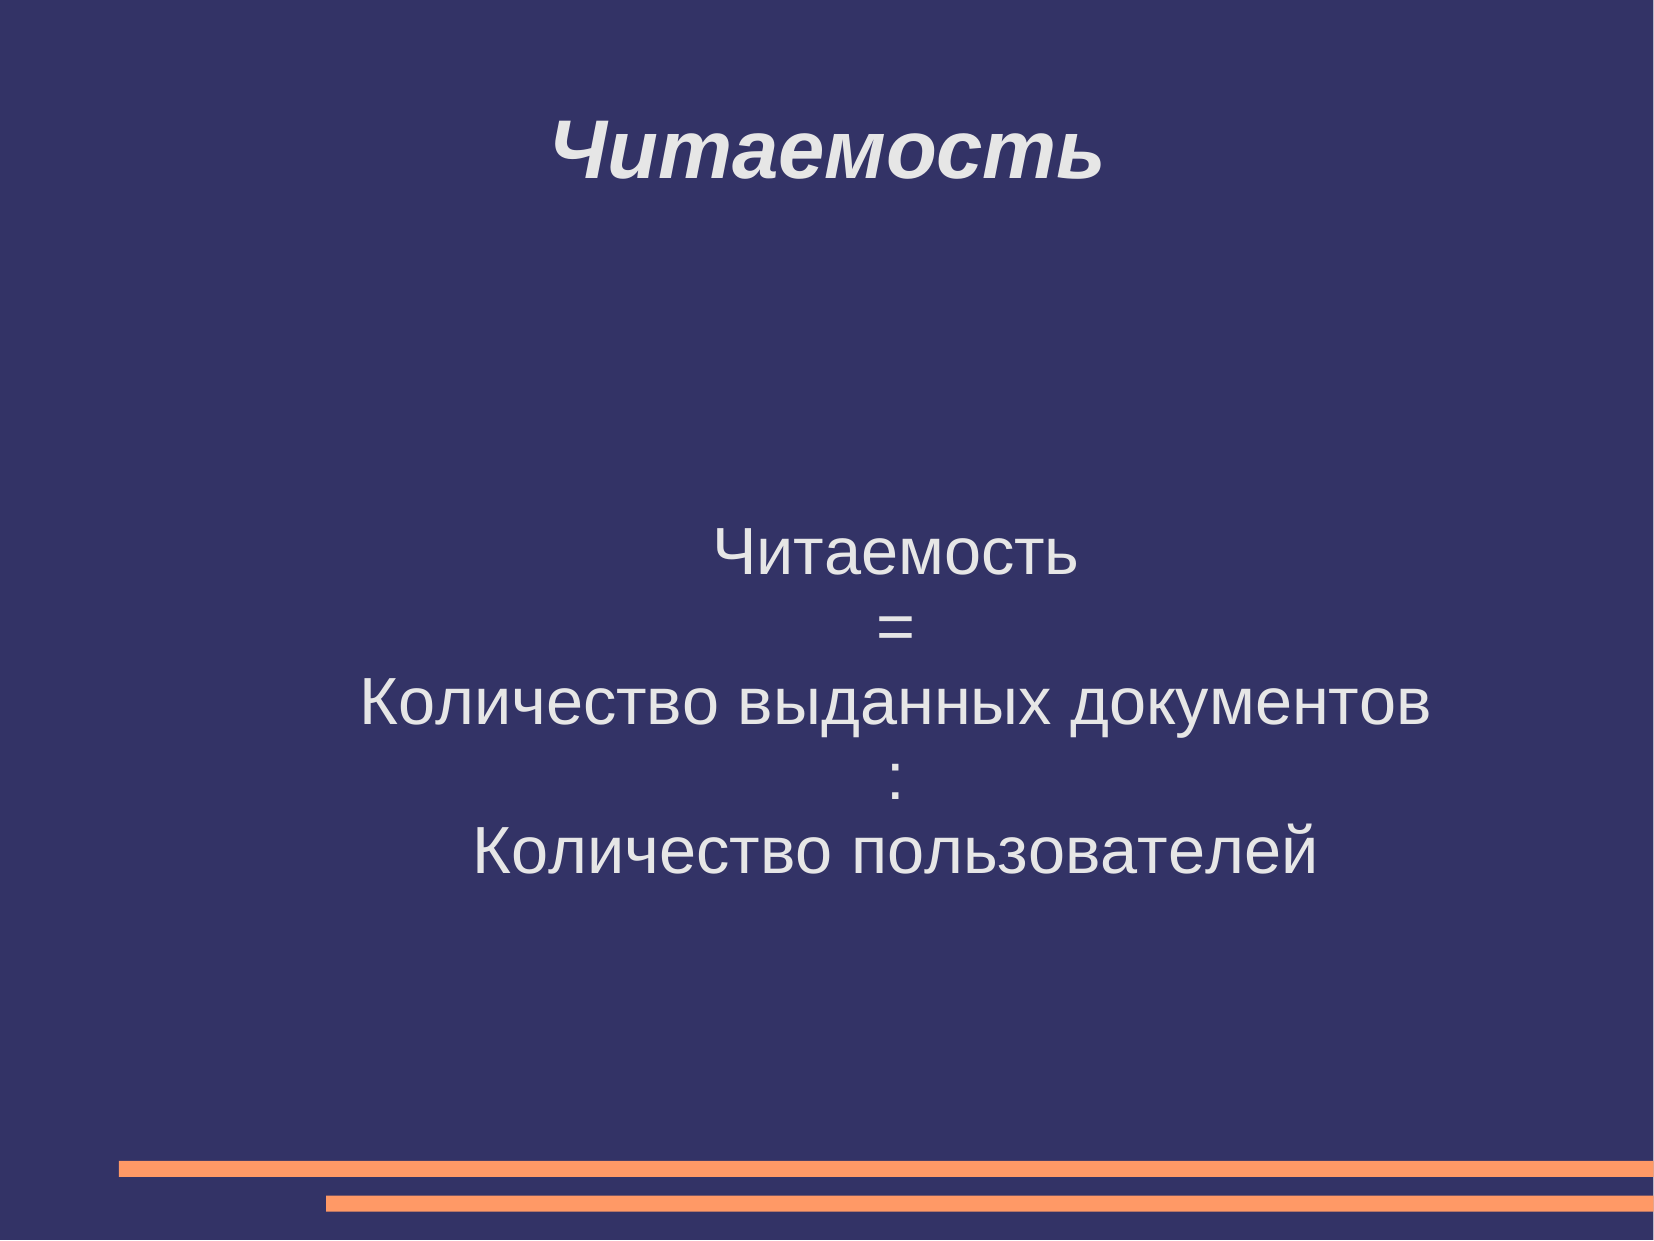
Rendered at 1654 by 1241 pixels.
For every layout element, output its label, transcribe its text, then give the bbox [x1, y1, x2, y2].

list Читаемость = Количество выданных документов : Количество пользователей [178, 364, 1570, 1147]
title Читаемость [121, 46, 1534, 254]
